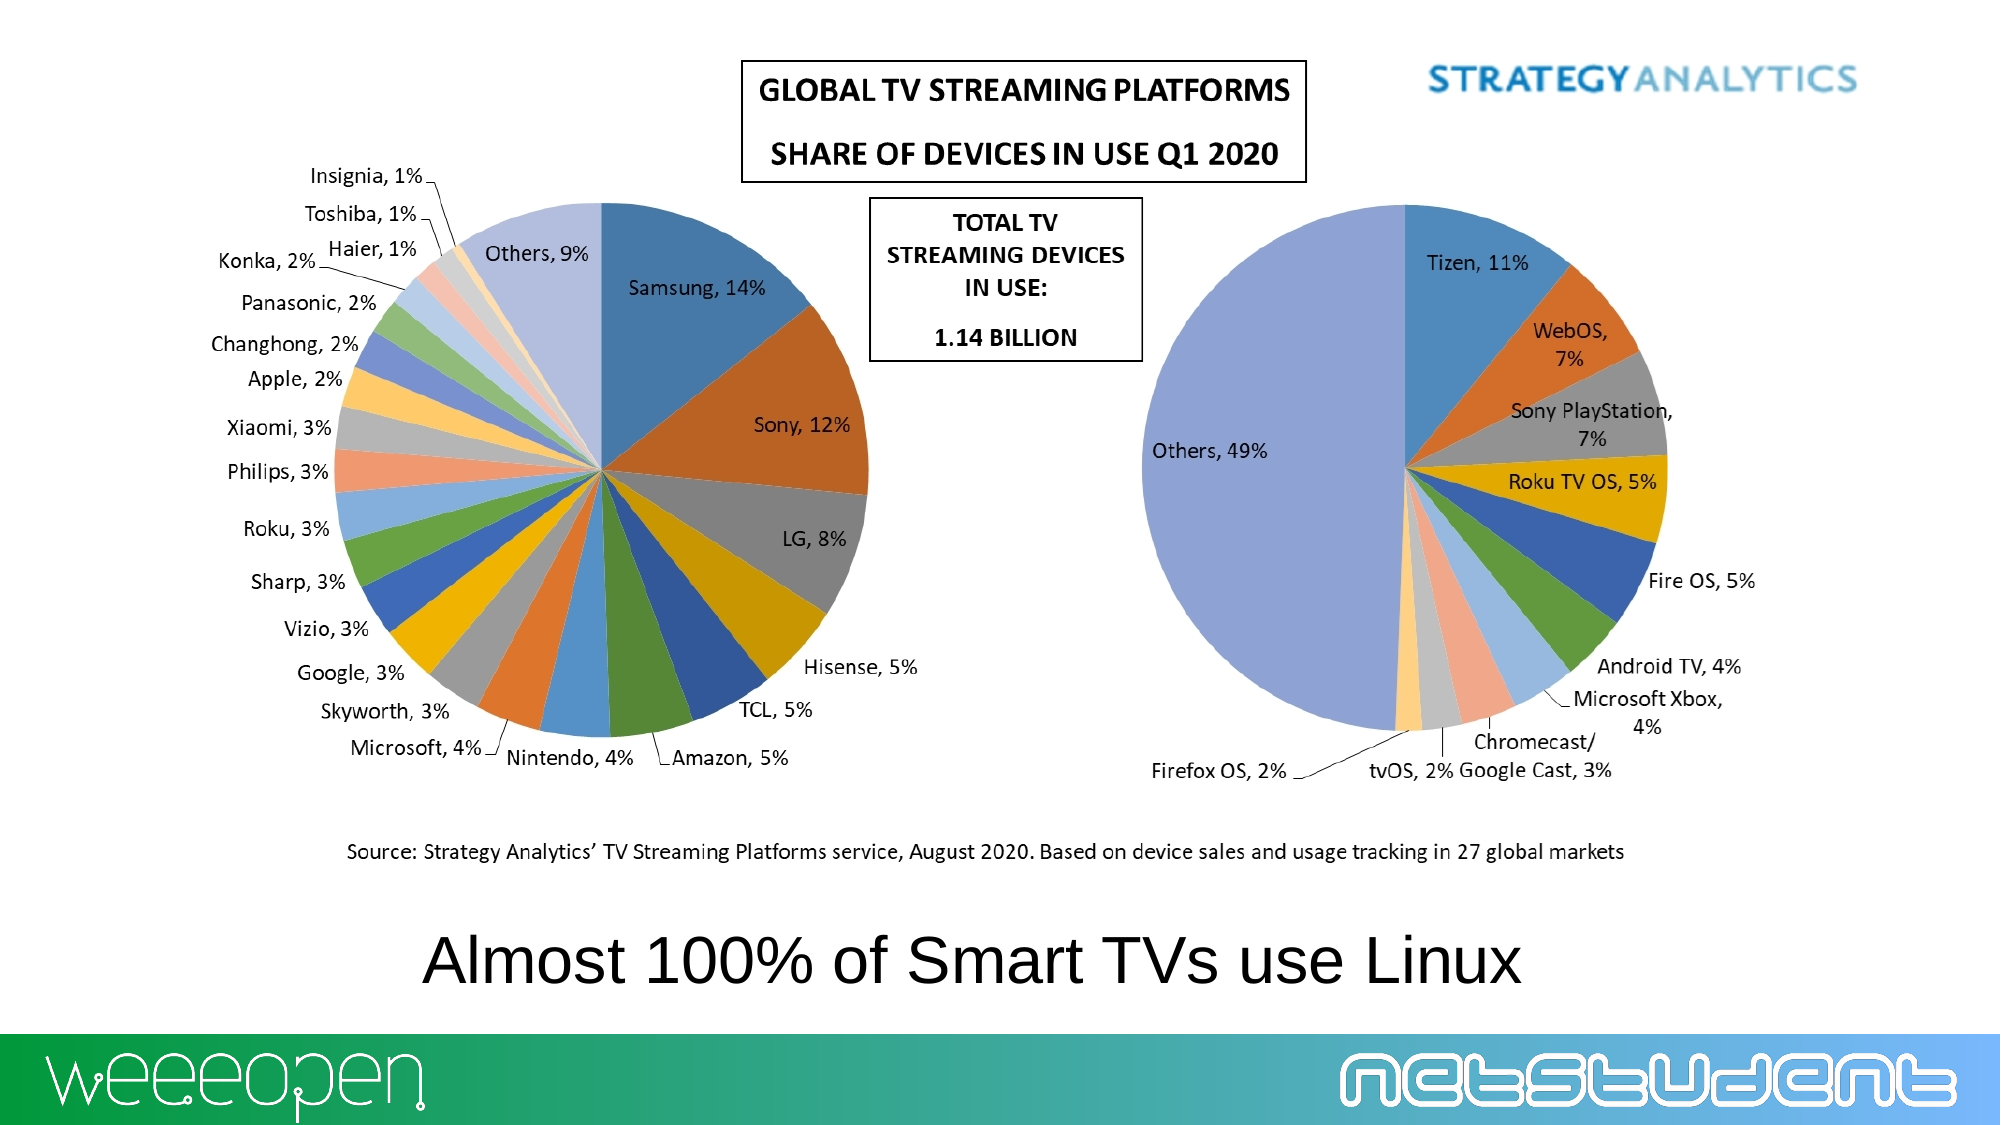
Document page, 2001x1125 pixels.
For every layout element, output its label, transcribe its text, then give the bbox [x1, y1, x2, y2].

subtitle Almost 100% of Smart TVs use Linux [192, 895, 1754, 1027]
picture [45, 1053, 425, 1123]
picture [1340, 1053, 1957, 1107]
picture [149, 56, 1886, 880]
